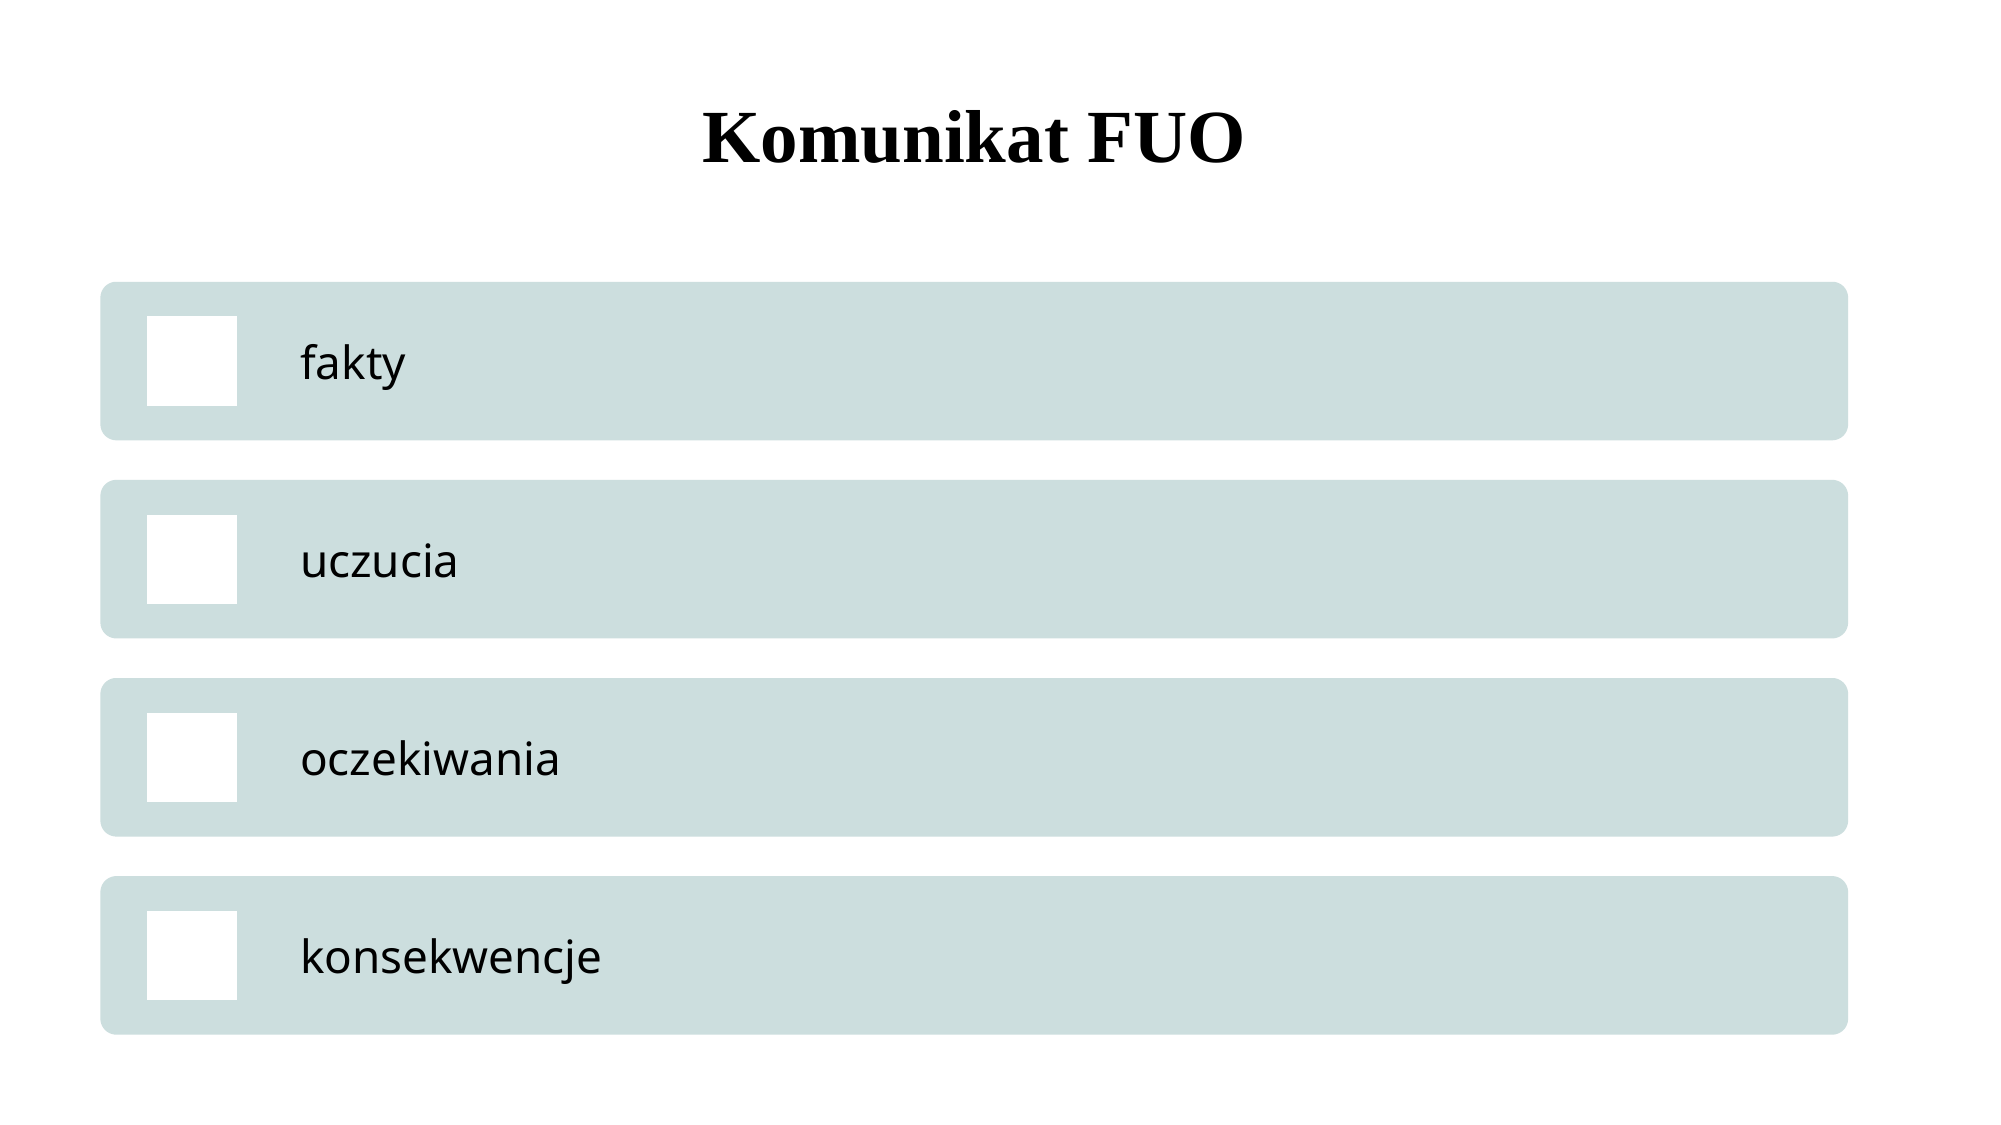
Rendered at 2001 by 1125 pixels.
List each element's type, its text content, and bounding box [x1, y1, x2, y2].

text_box fakty [283, 281, 1849, 441]
text_box oczekiwania [283, 678, 1849, 837]
text_box [100, 281, 283, 441]
text_box [100, 678, 283, 837]
text_box [100, 876, 283, 1035]
text_box konsekwencje [283, 876, 1849, 1035]
text_box uczucia [283, 479, 1849, 639]
text_box [100, 479, 283, 639]
title Komunikat FUO [100, 90, 1849, 276]
